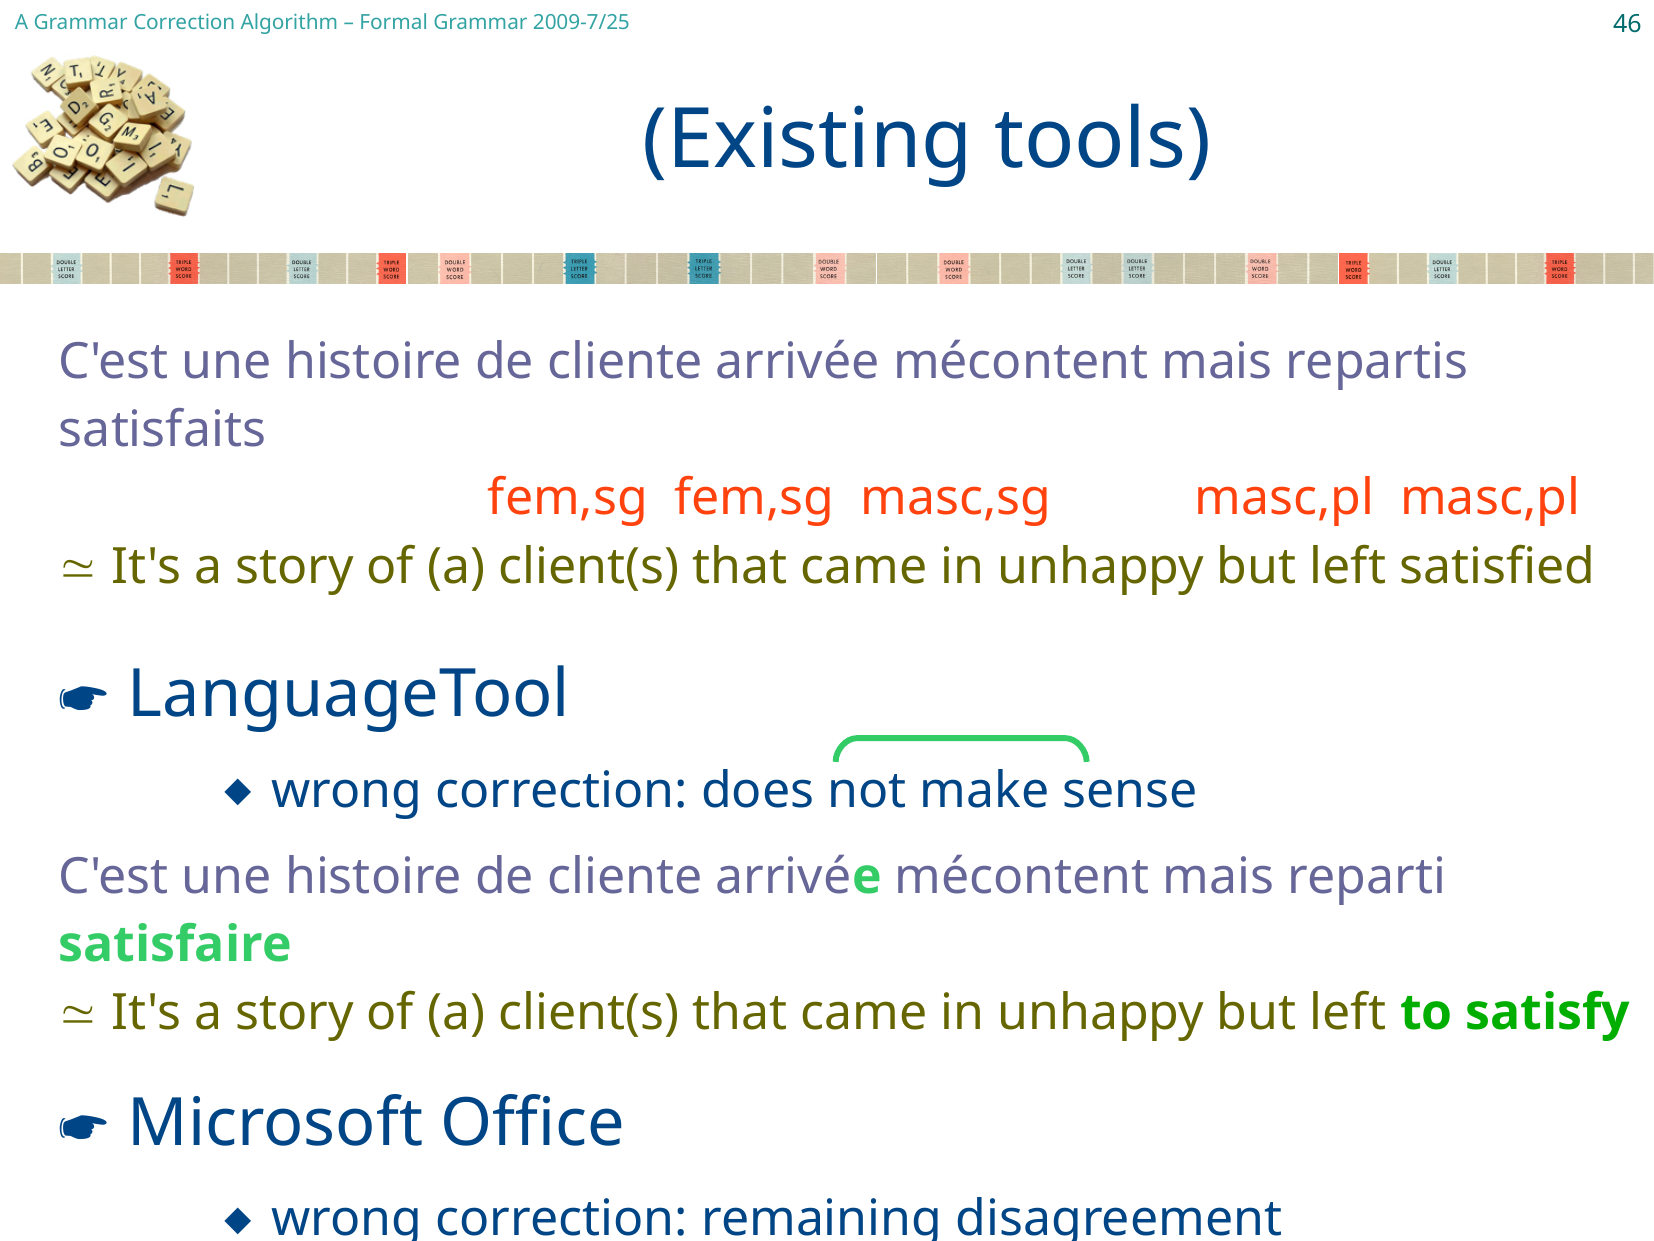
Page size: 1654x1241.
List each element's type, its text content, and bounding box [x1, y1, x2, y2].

picture [0, 253, 406, 284]
picture [1339, 253, 1654, 284]
picture [877, 253, 1338, 284]
list C'est une histoire de cliente arrivée mécontent mais repartis satisfaits fem,sg fem,sg masc,sg masc,pl masc,pl ≃ It's a story of (a) client(s) that came in unhappy but left satisfied ☛ LanguageTool wrong correction: does not make sense C'est une histoire de cliente arrivée mécontent mais reparti satisfaire ≃ It's a story of (a) client(s) that came in unhappy but left to satisfy ☛ Microsoft Office wrong correction: remaining disagreement C'est une histoire de cliente arrivée mécontente mais repartis satisfaits fem,sg fem,sg fem,sg masc,pl masc,pl [58, 324, 1654, 1203]
picture [408, 253, 876, 284]
title (Existing tools) [218, 39, 1636, 232]
picture [11, 53, 195, 219]
